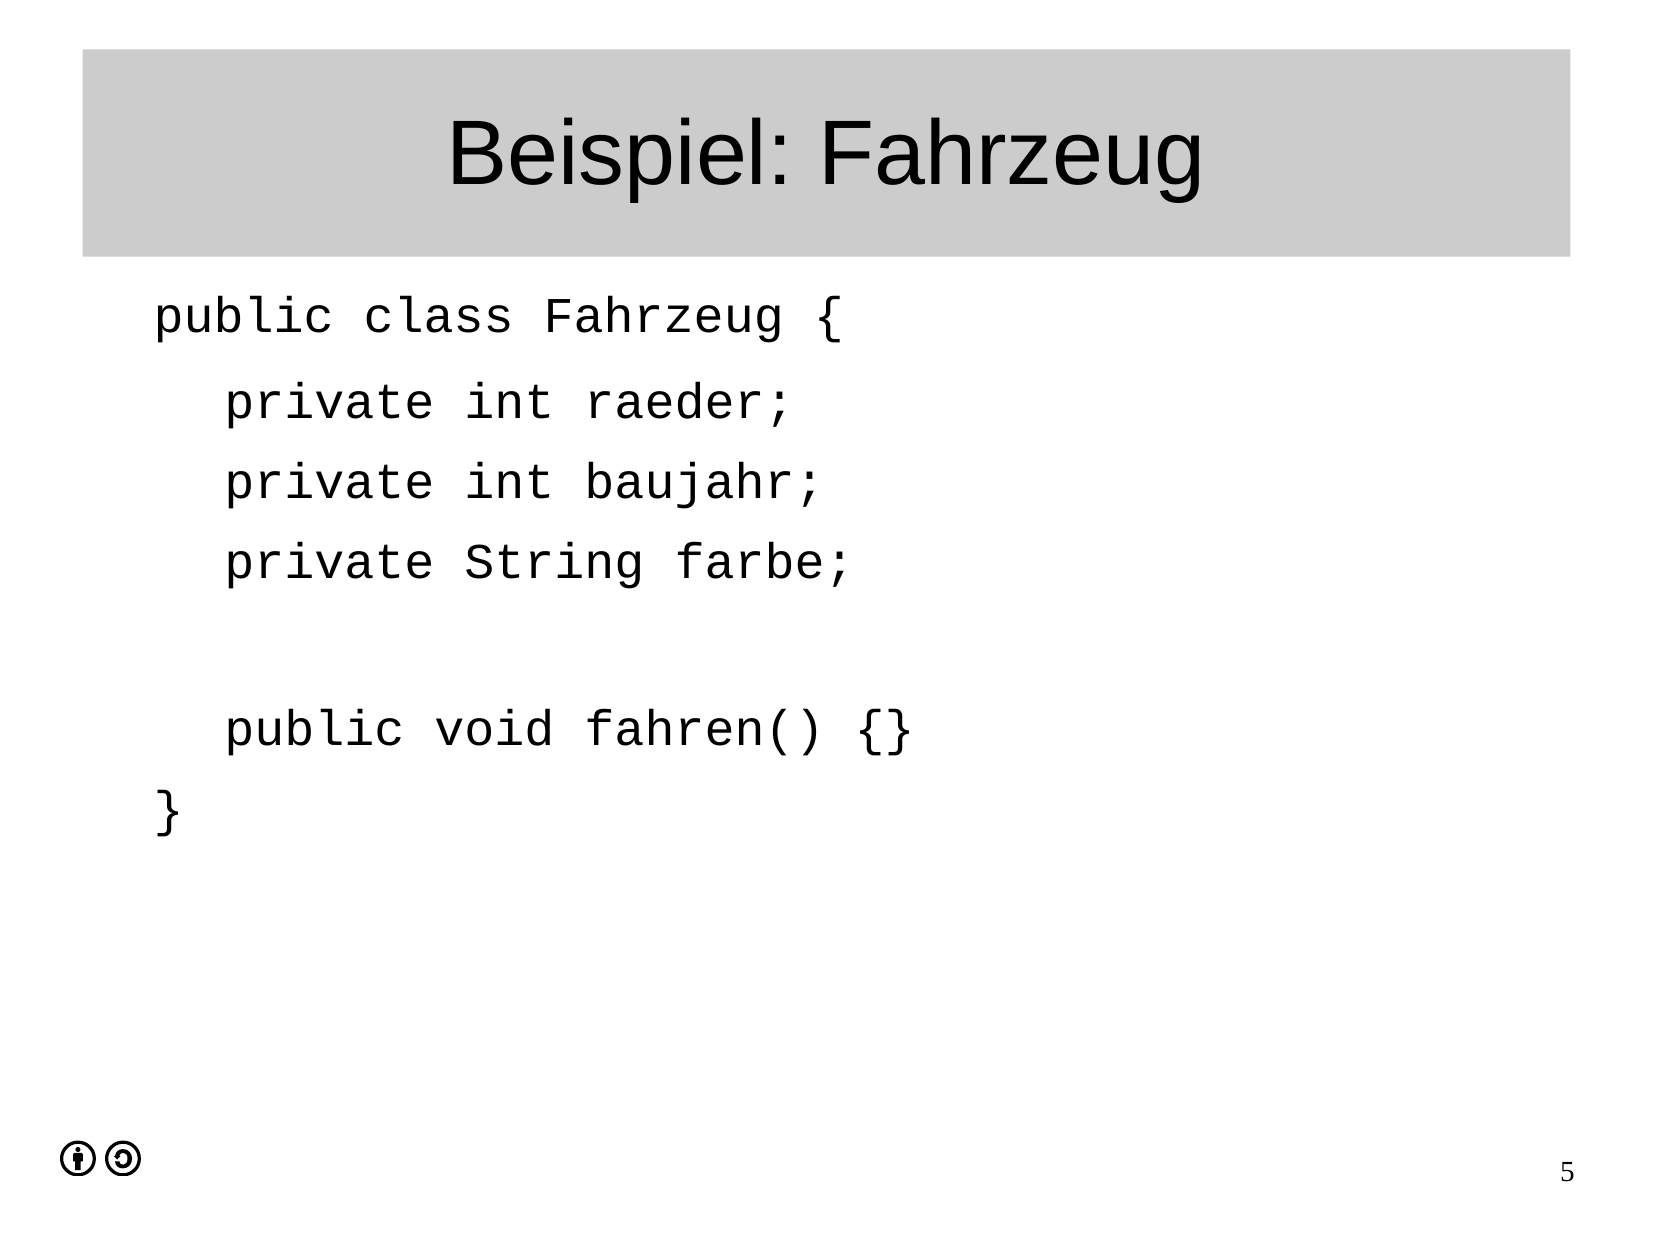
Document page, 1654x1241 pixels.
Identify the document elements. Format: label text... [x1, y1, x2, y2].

list public class Fahrzeug { private int raeder; private int baujahr; private String farbe; public void fahren() {} } [82, 290, 1538, 1010]
title Beispiel: Fahrzeug [82, 49, 1571, 257]
